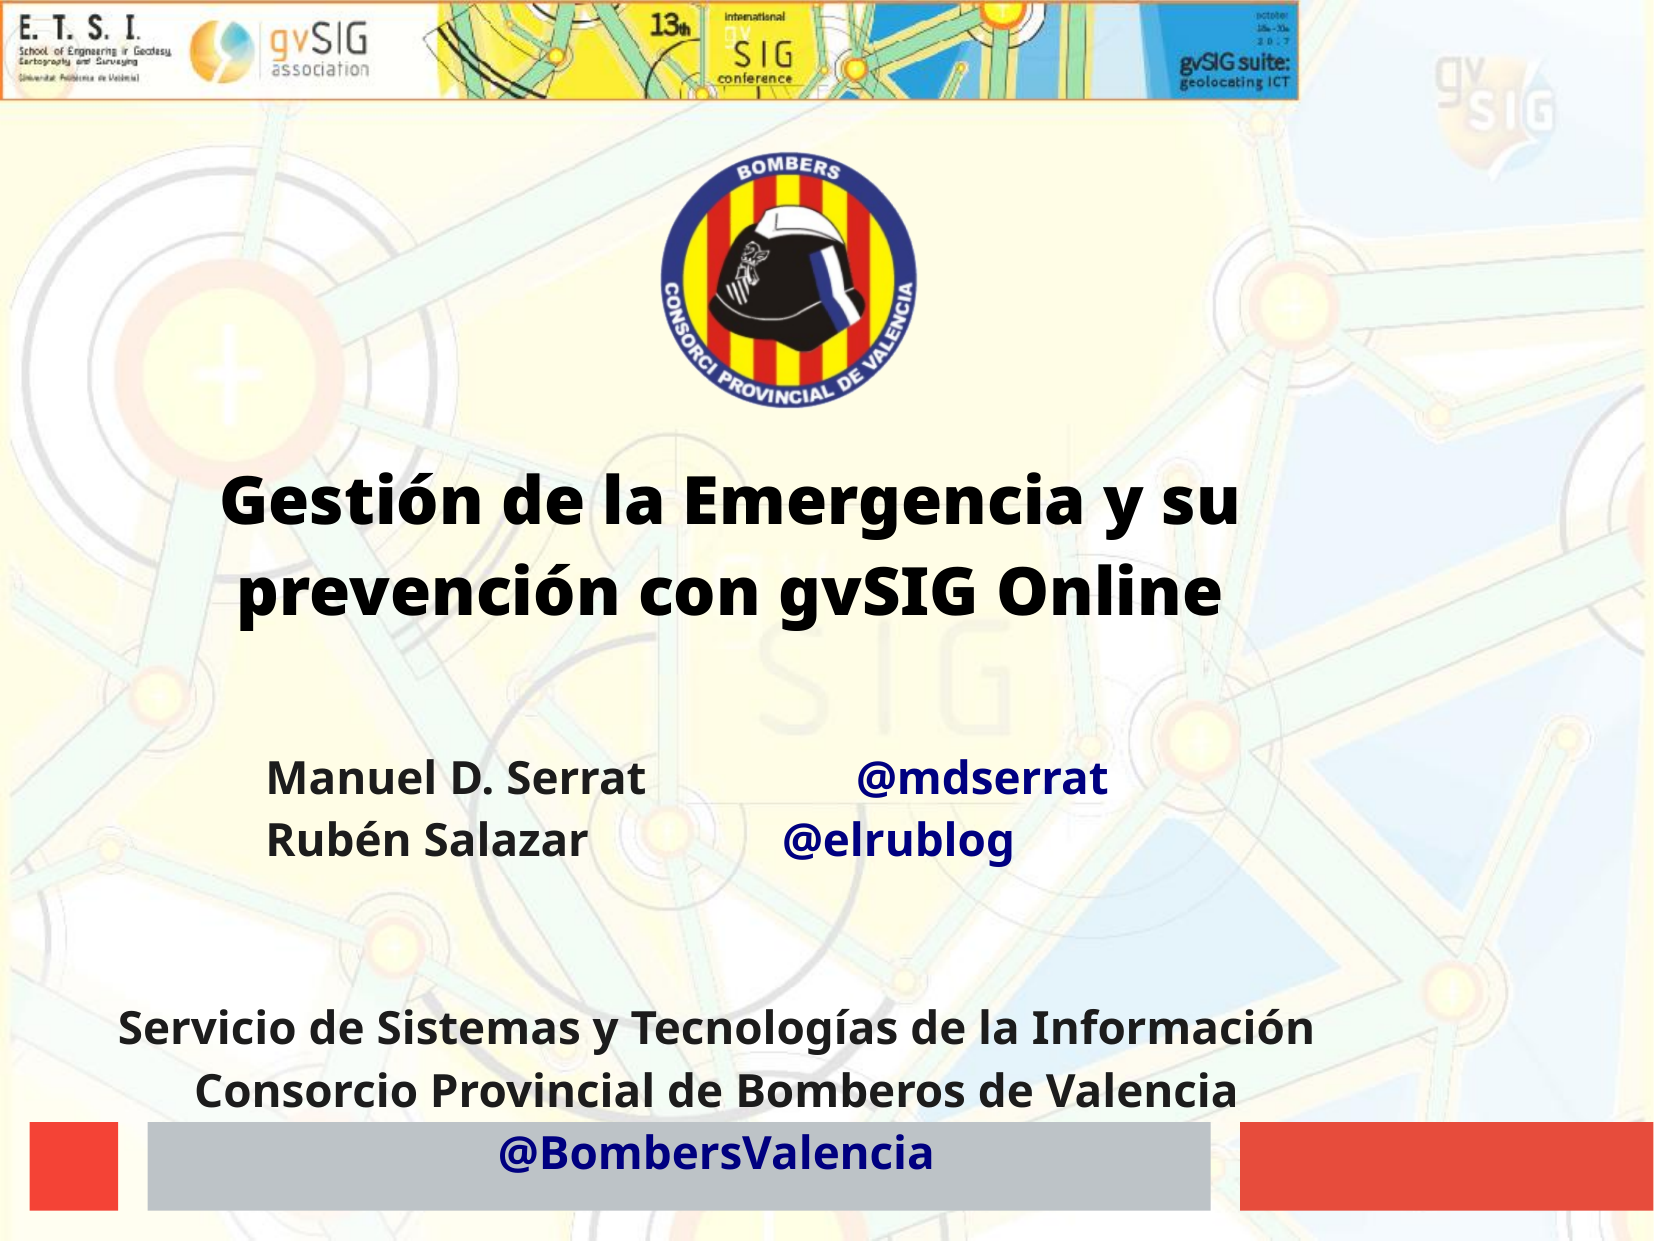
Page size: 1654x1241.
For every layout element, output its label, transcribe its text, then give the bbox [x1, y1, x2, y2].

picture [0, 0, 1654, 1241]
title Gestión de la Emergencia y su prevención con gvSIG Online [219, 453, 1376, 602]
subtitle Manuel D. Serrat @mdserrat Rubén Salazar @elrublog Servicio de Sistemas y Tecnologías de la Información Consorcio Provincial de Bomberos de Valencia @BombersValencia [117, 745, 1550, 1159]
